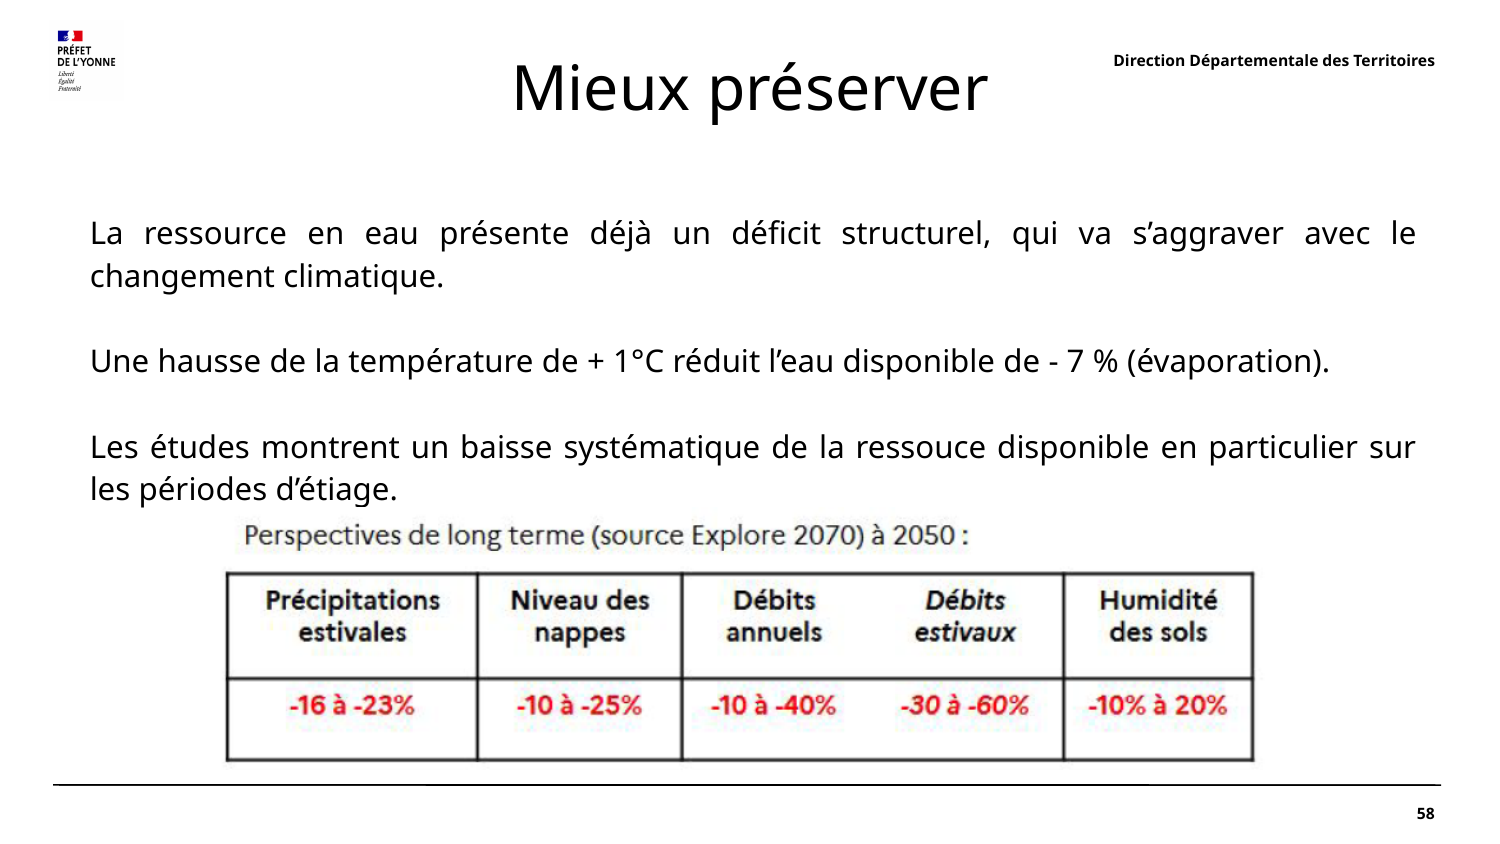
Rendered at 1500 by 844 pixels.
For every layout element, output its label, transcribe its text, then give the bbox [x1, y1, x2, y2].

title Mieux préserver [75, 16, 1426, 158]
text_box La ressource en eau présente déjà un déficit structurel, qui va s’aggraver avec le changement climatique. Une hausse de la température de + 1°C réduit l’eau disponible de - 7 % (évaporation). Les études montrent un baisse systématique de la ressouce disponible en particulier sur les périodes d’étiage. [75, 160, 1434, 798]
picture [204, 507, 1280, 774]
picture [49, 20, 75, 101]
